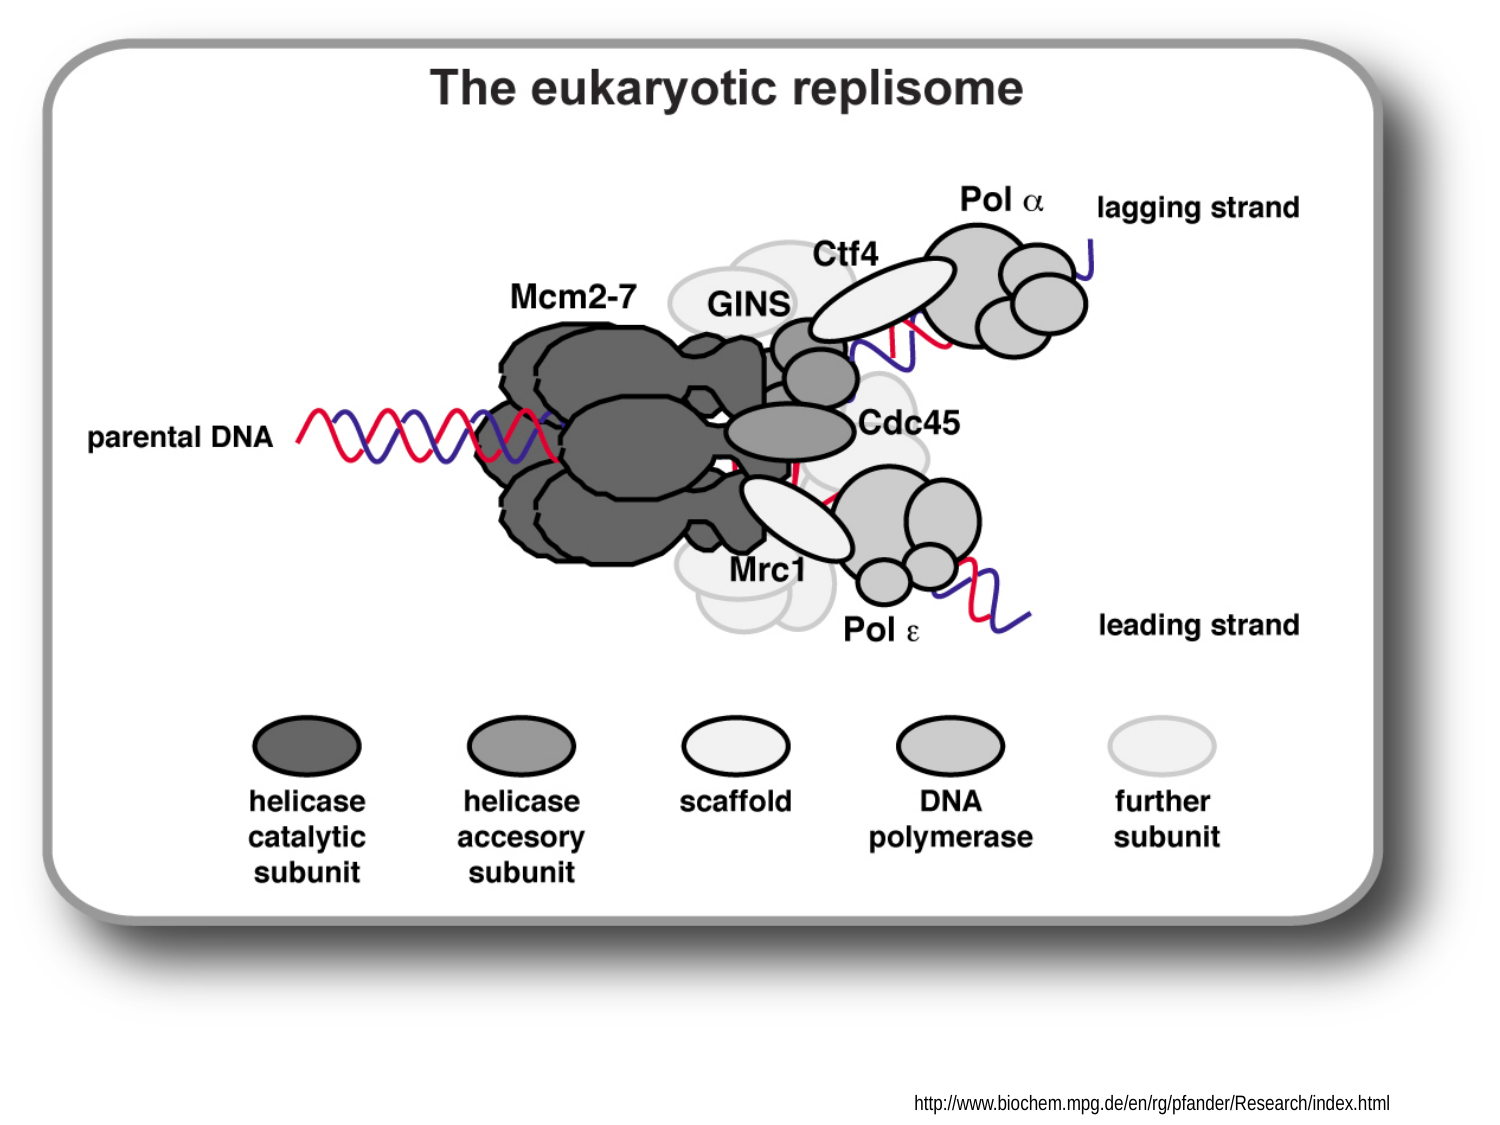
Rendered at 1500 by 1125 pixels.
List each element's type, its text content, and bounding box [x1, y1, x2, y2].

text_box http://www.biochem.mpg.de/en/rg/pfander/Research/index.html [655, 1081, 1406, 1122]
picture [3, 0, 1492, 1035]
